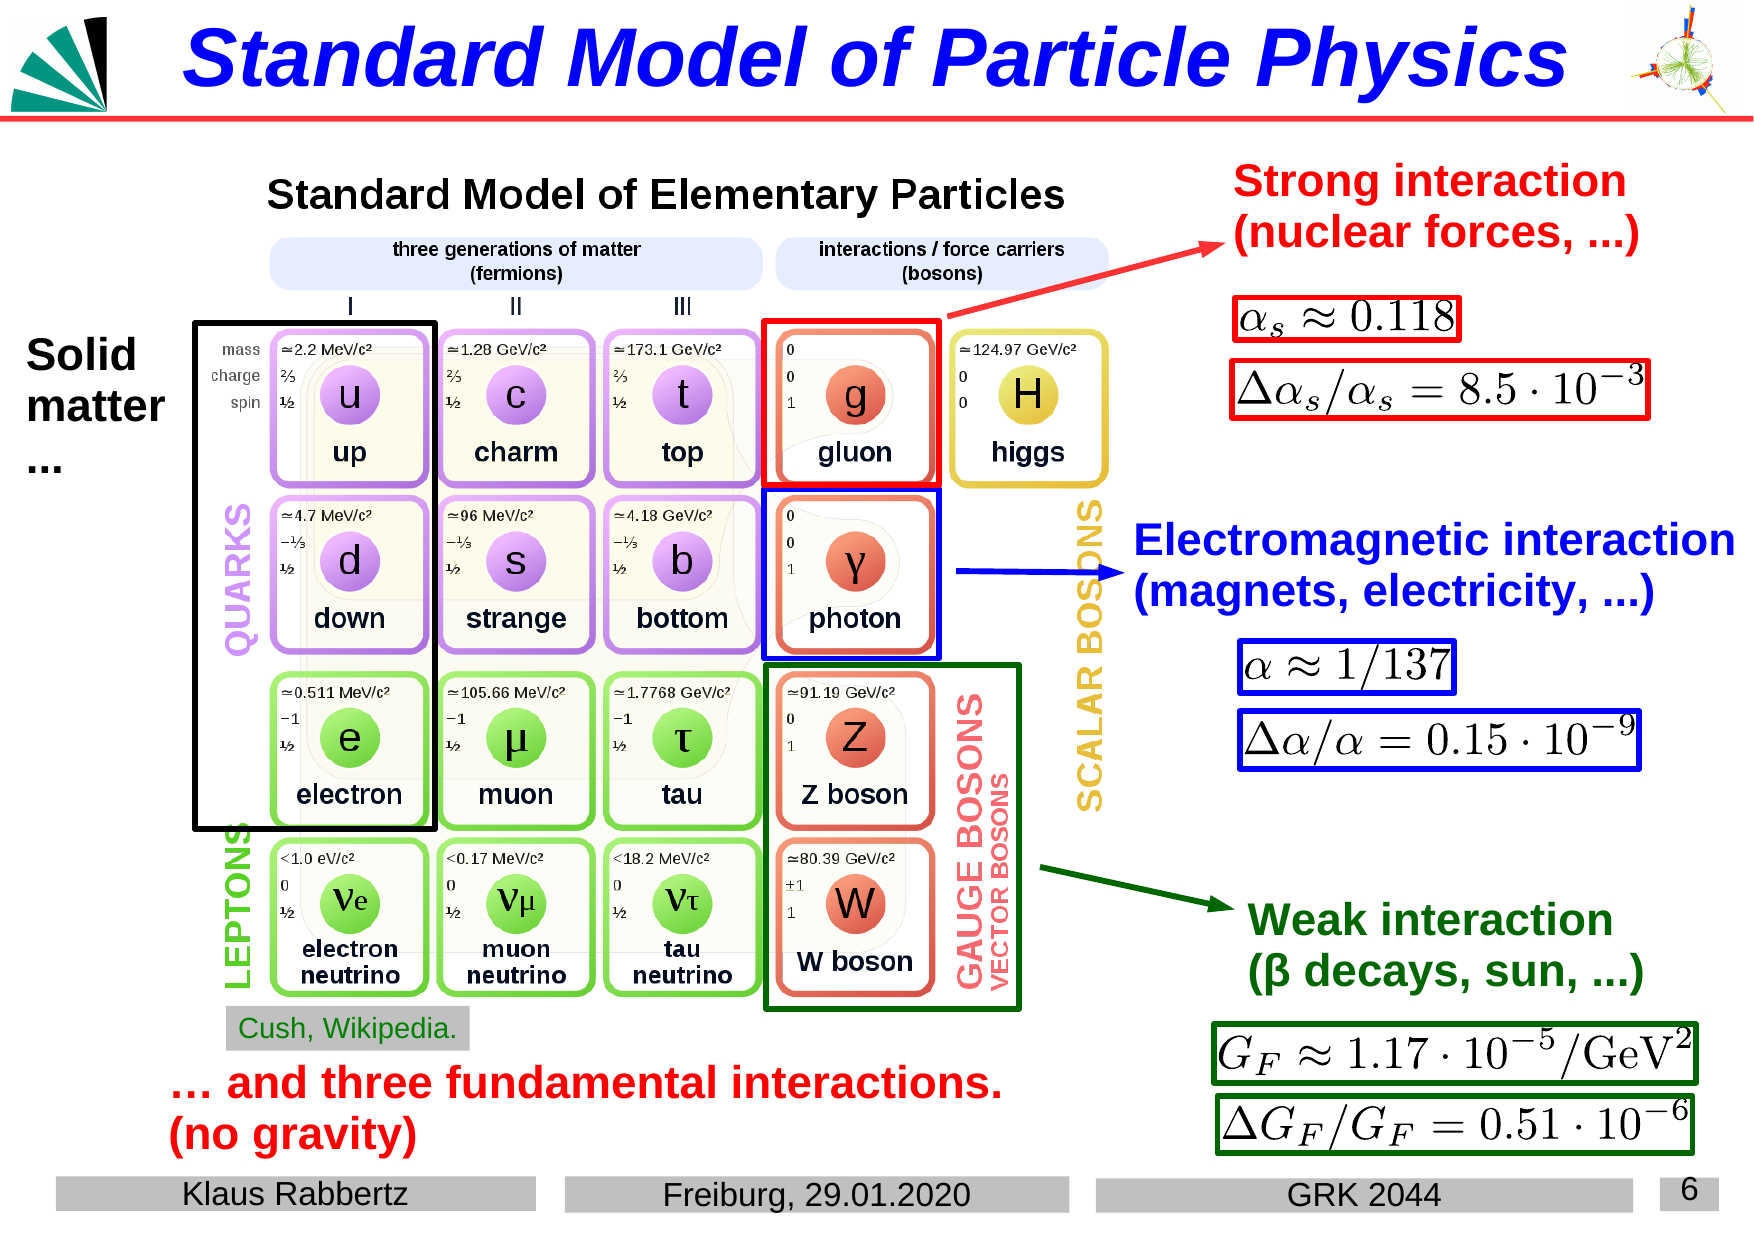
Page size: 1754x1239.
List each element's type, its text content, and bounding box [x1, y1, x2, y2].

picture [1631, 5, 1739, 113]
picture [1216, 1026, 1693, 1080]
text_box Weak interaction (β decays, sun, ...) [1235, 887, 1658, 1002]
picture [1242, 713, 1637, 766]
text_box Solid matter ... [13, 323, 178, 489]
text_box Strong interaction (nuclear forces, ...) [1221, 148, 1663, 264]
picture [11, 17, 107, 113]
picture [203, 145, 1128, 1030]
text_box Cush, Wikipedia. [226, 1005, 470, 1051]
picture [203, 326, 432, 826]
picture [1235, 363, 1646, 416]
picture [1238, 300, 1456, 338]
text_box Electromagnetic interaction (magnets, electricity, ...) [1121, 507, 1754, 623]
title Standard Model of Particle Physics [124, 0, 1630, 116]
picture [1243, 644, 1452, 691]
picture [1220, 1098, 1690, 1151]
text_box … and three fundamental interactions. (no gravity) [156, 1050, 1016, 1166]
